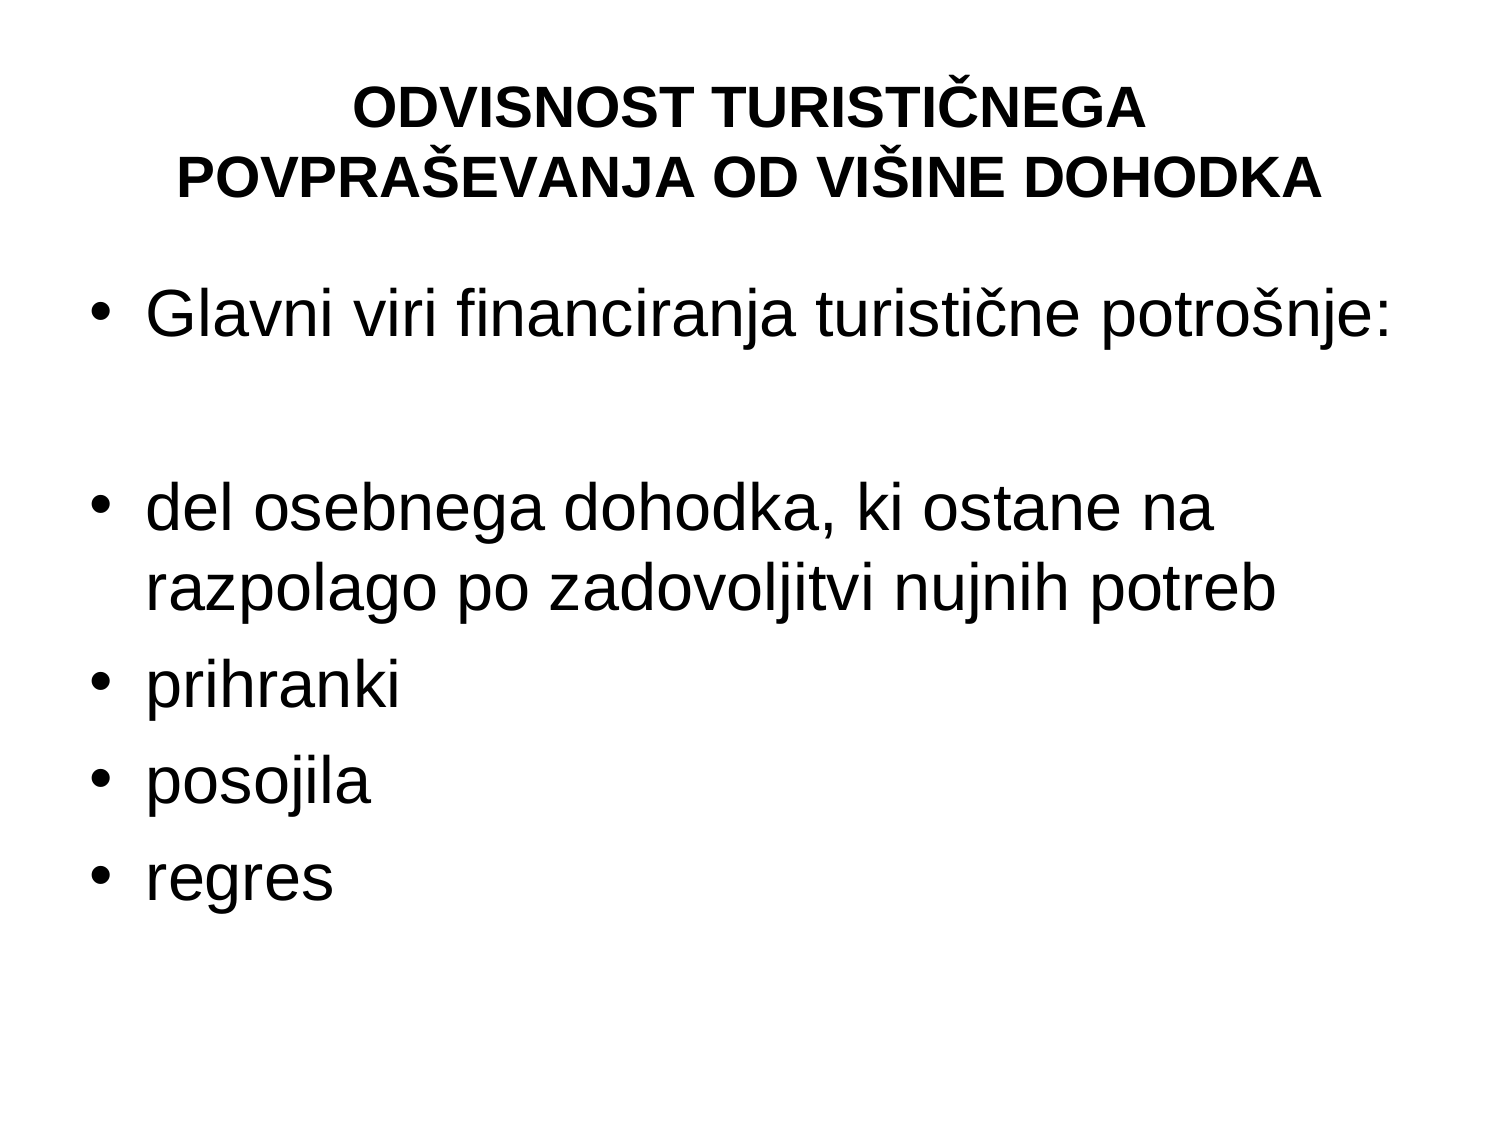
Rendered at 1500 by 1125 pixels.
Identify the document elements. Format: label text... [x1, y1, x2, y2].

list Glavni viri financiranja turistične potrošnje: del osebnega dohodka, ki ostane na razpolago po zadovoljitvi nujnih potreb prihranki posojila regres [75, 262, 1426, 1006]
title ODVISNOST TURISTIČNEGA POVPRAŠEVANJA OD VIŠINE DOHODKA [75, 45, 1426, 233]
